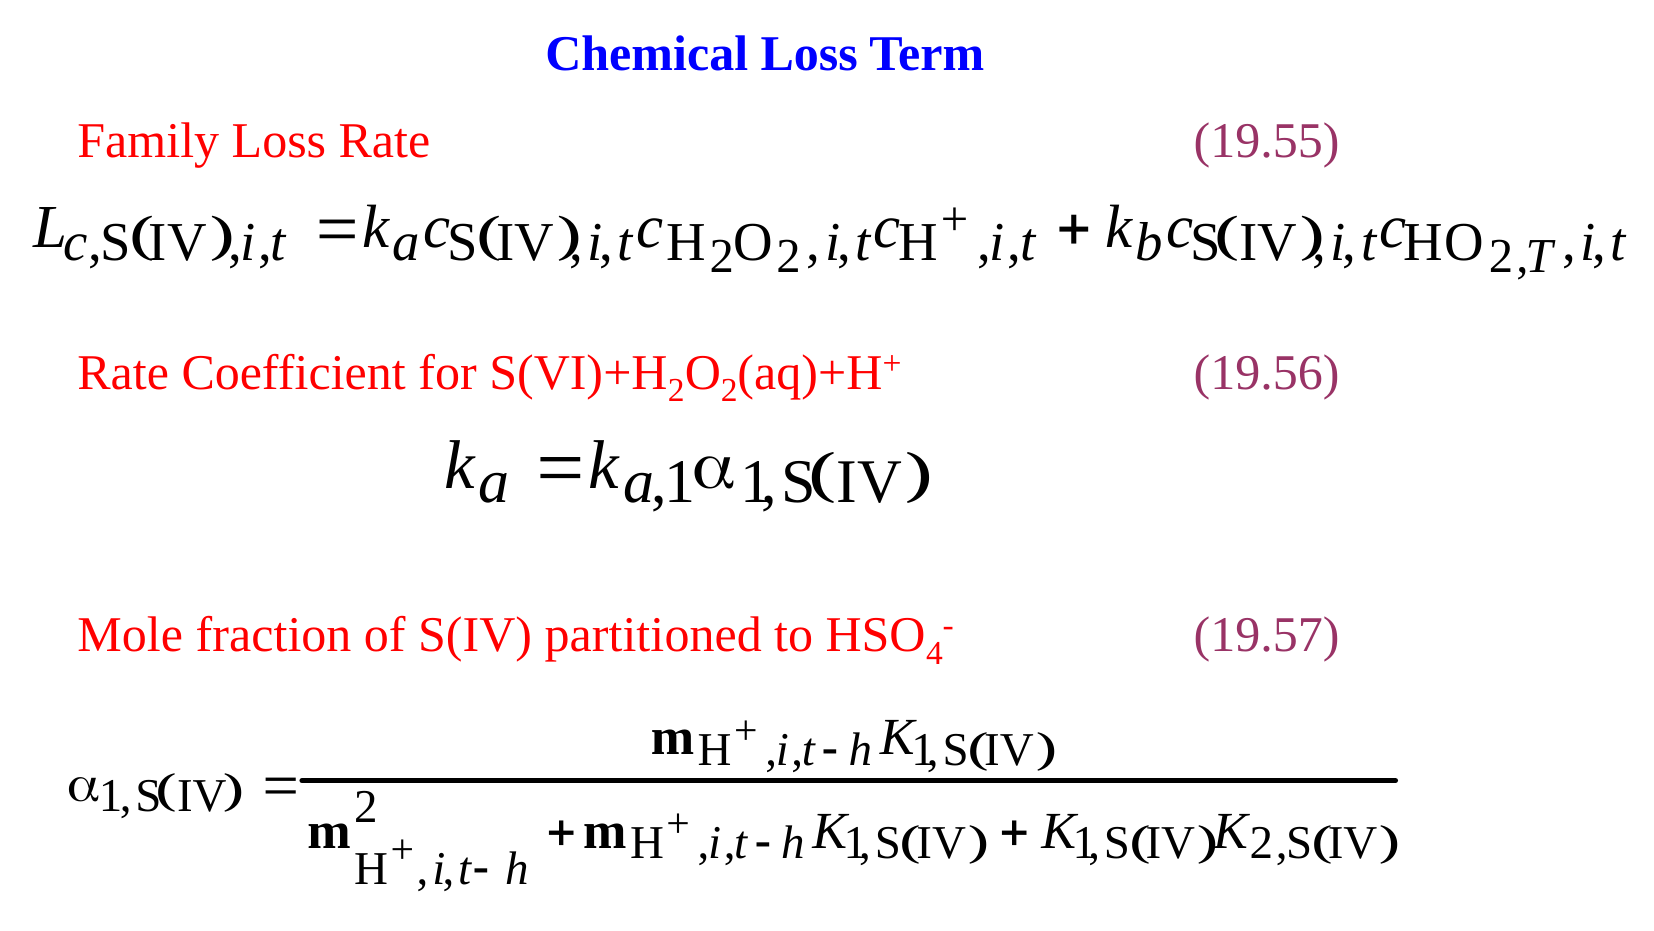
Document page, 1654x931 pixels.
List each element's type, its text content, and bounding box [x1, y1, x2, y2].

text_box Rate Coefficient for S(VI)+H2O2(aq)+H+ (19.56) [62, 338, 1425, 438]
chart [437, 433, 933, 531]
title Chemical Loss Term [90, 0, 1441, 103]
text_box Family Loss Rate (19.55) [62, 111, 1425, 198]
chart [62, 712, 1411, 901]
text_box Mole fraction of S(IV) partitioned to HSO4- (19.57) [62, 600, 1425, 700]
chart [21, 198, 1636, 291]
